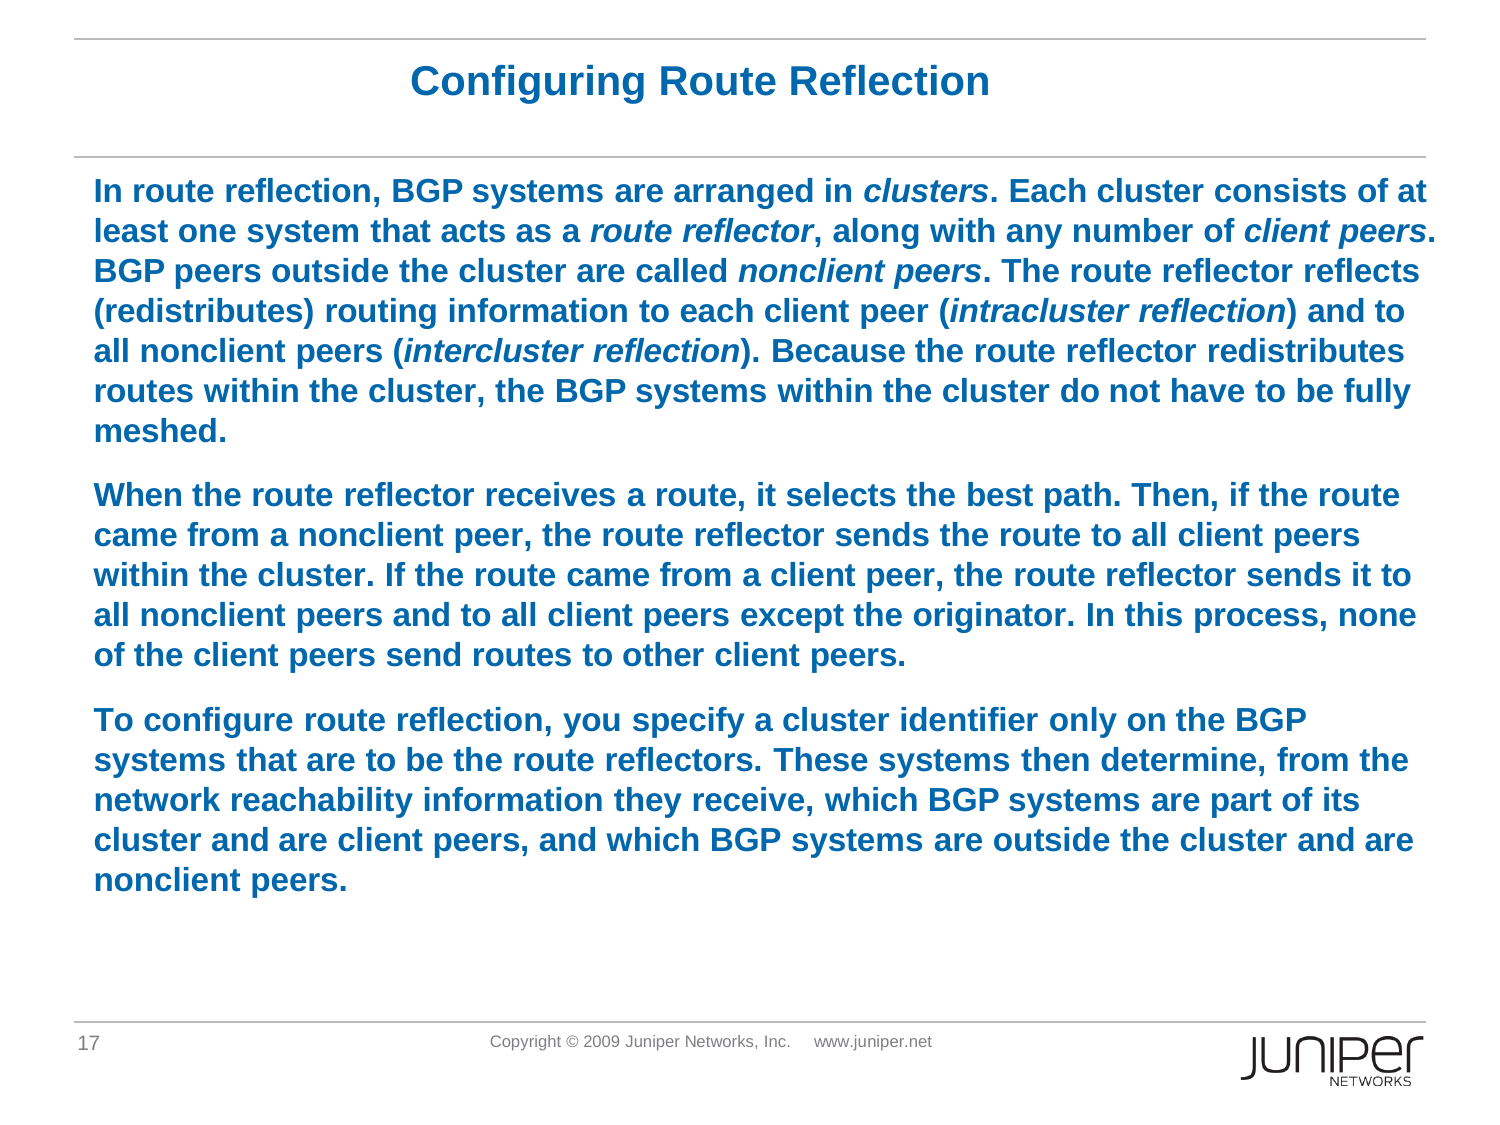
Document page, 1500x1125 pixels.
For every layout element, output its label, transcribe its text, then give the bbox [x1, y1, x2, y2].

text_box In route reflection, BGP systems are arranged in clusters. Each cluster consists of at least one system that acts as a route reflector, along with any number of client peers. BGP peers outside the cluster are called nonclient peers. The route reflector reflects (redistributes) routing information to each client peer (intracluster reflection) and to all nonclient peers (intercluster reflection). Because the route reflector redistributes routes within the cluster, the BGP systems within the cluster do not have to be fully meshed. When the route reflector receives a route, it selects the best path. Then, if the route came from a nonclient peer, the route reflector sends the route to all client peers within the cluster. If the route came from a client peer, the route reflector sends it to all nonclient peers and to all client peers except the originator. In this process, none of the client peers send routes to other client peers. To configure route reflection, you specify a cluster identifier only on the BGP systems that are to be the route reflectors. These systems then determine, from the network reachability information they receive, which BGP systems are part of its cluster and are client peers, and which BGP systems are outside the cluster and are nonclient peers. [91, 169, 1449, 902]
text_box Configuring Route Reflection [408, 54, 992, 106]
text_box 10 [73, 1029, 105, 1056]
text_box Copyright © 2009 Juniper Networks, Inc. www.juniper.net [488, 1031, 935, 1053]
